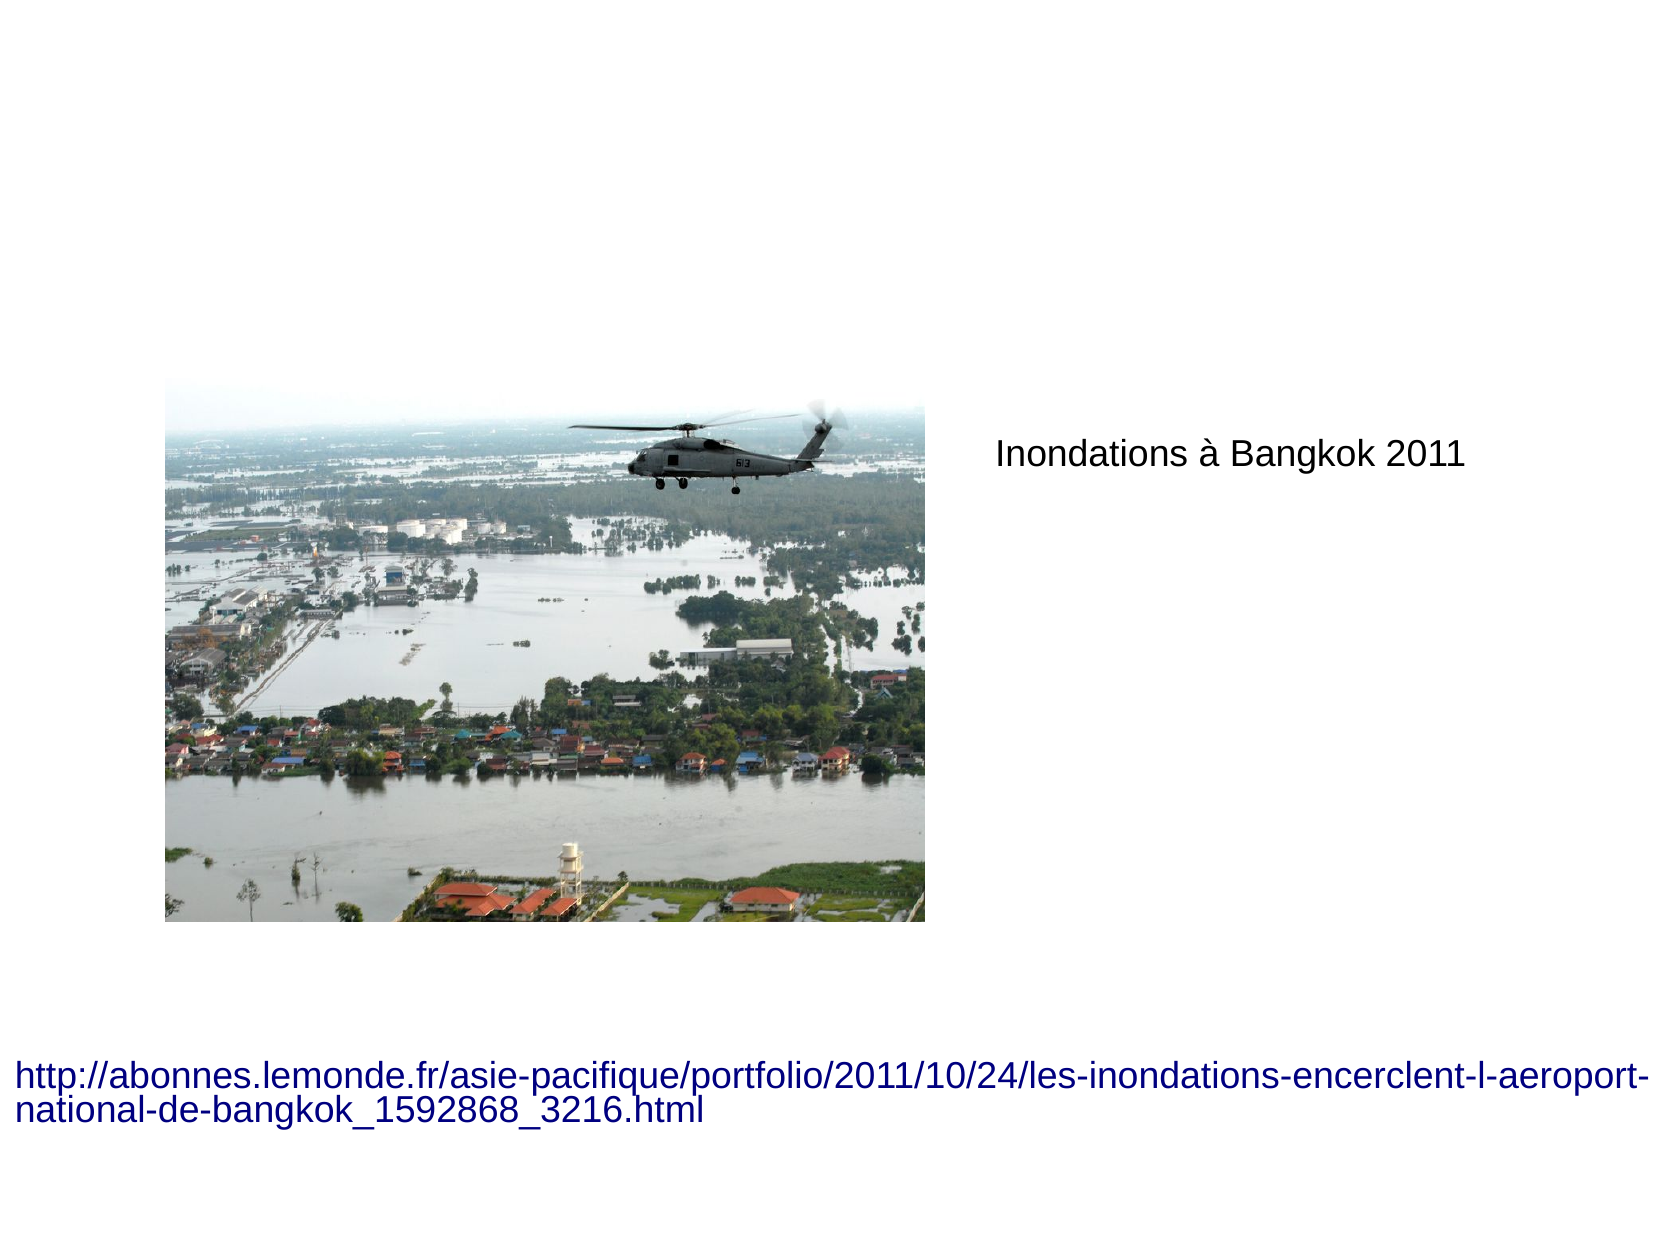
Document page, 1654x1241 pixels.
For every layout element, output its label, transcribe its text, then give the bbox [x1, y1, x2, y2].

picture [165, 378, 925, 922]
text_box http://abonnes.lemonde.fr/asie-pacifique/portfolio/2011/10/24/les-inondations-encerclent-l-aeroport-national-de-bangkok_1592868_3216.html [0, 1046, 1654, 1146]
text_box Inondations à Bangkok 2011 [980, 425, 1482, 483]
